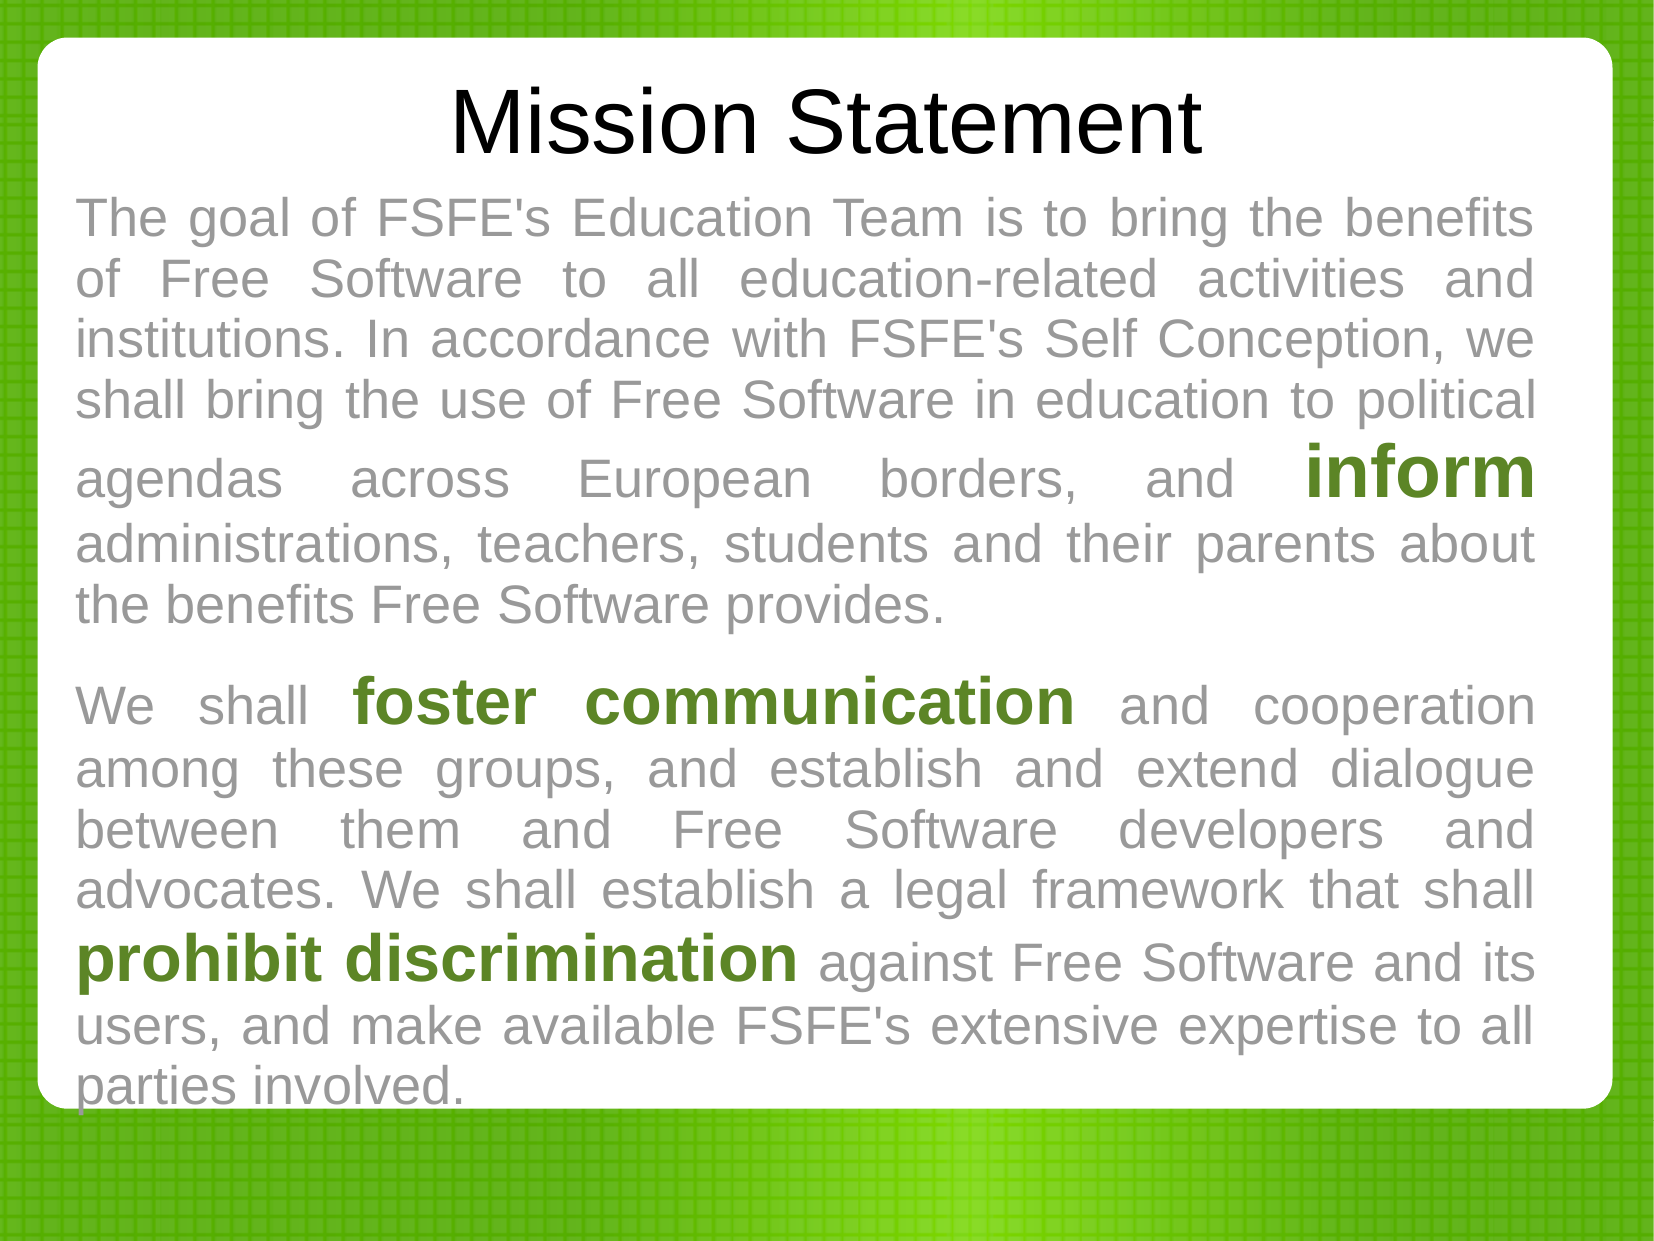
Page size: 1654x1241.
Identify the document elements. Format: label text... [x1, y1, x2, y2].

title Mission Statement [82, 56, 1571, 188]
list The goal of FSFE's Education Team is to bring the benefits of Free Software to all education-related activities and institutions. In accordance with FSFE's Self Conception, we shall bring the use of Free Software in education to political agendas across European borders, and inform administrations, teachers, students and their parents about the benefits Free Software provides. We shall foster communication and cooperation among these groups, and establish and extend dialogue between them and Free Software developers and advocates. We shall establish a legal framework that shall prohibit discrimination against Free Software and its users, and make available FSFE's extensive expertise to all parties involved. [75, 187, 1538, 1117]
picture [0, 0, 1654, 1241]
